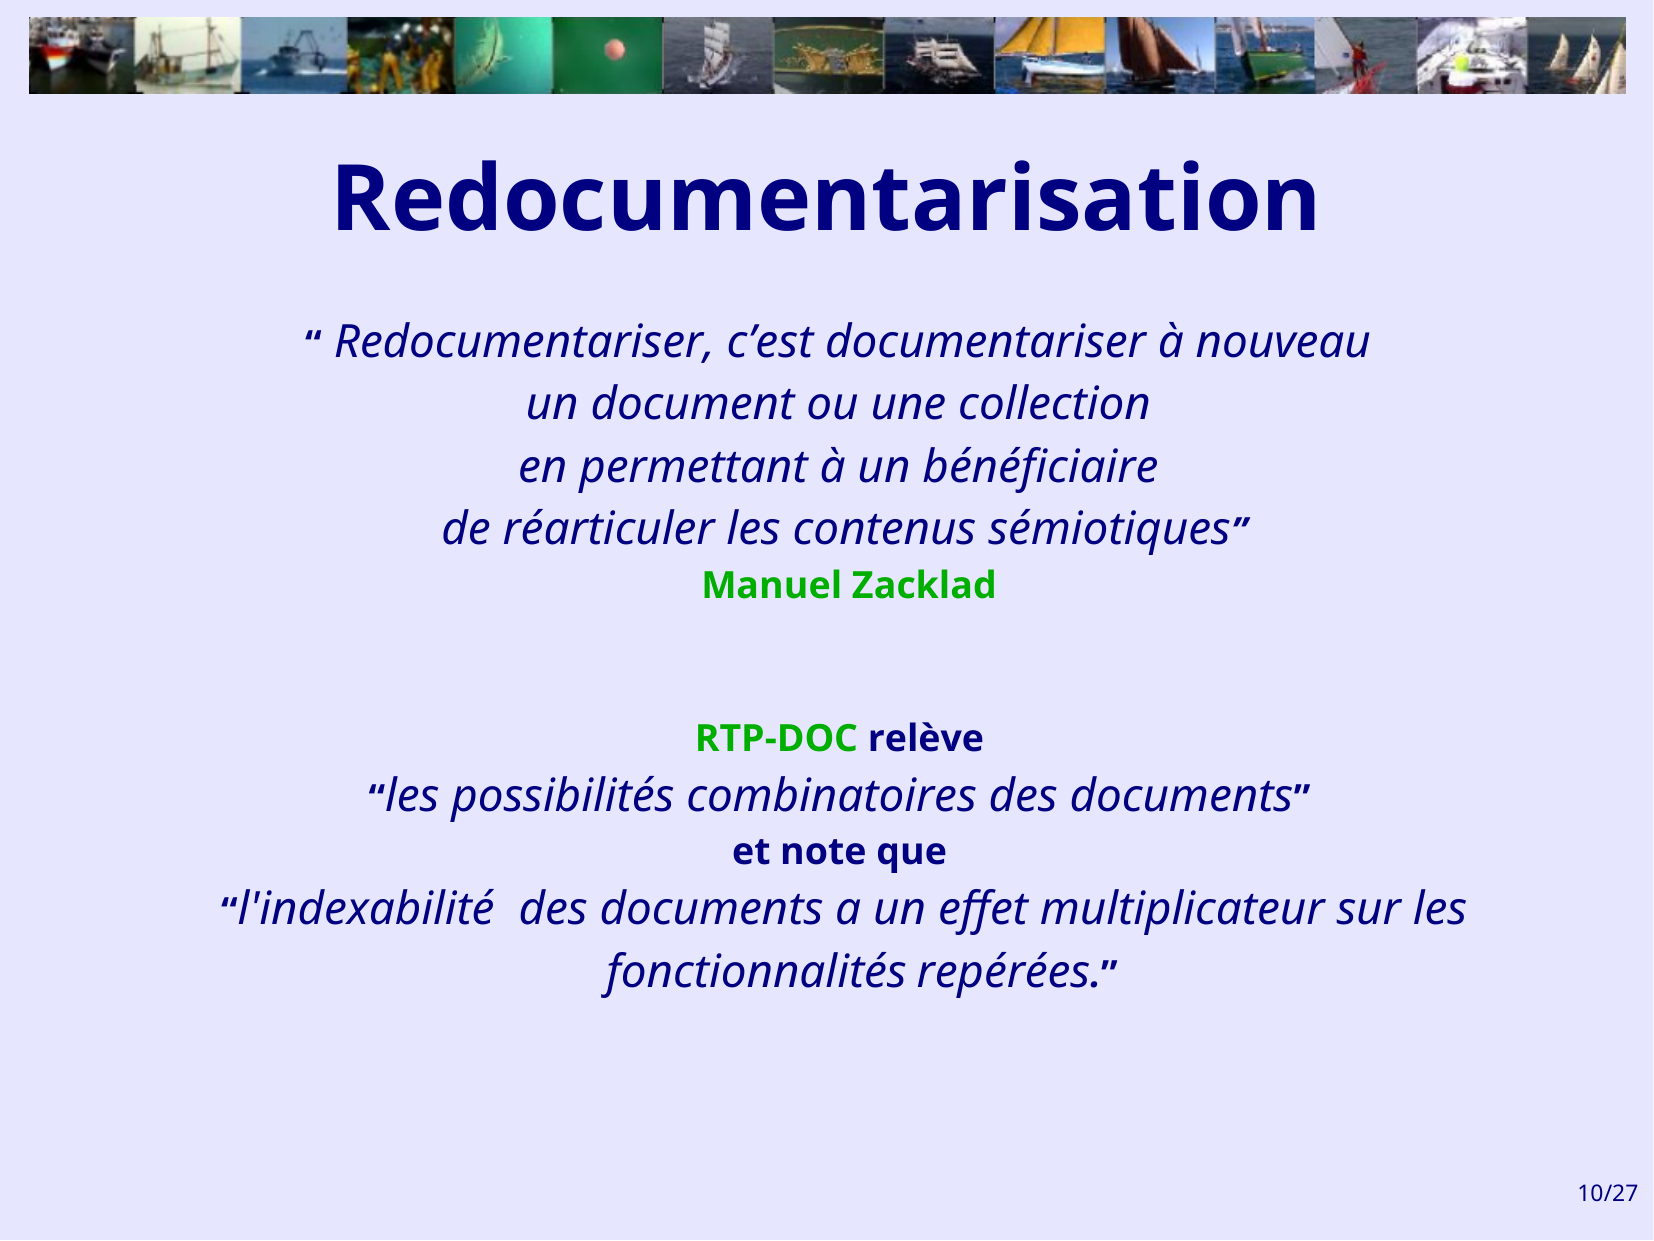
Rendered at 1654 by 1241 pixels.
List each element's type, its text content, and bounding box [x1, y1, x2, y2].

picture [29, 17, 1626, 94]
subtitle “ Redocumentariser, c’est documentariser à nouveau un document ou une collection en permettant à un bénéficiaire de réarticuler les contenus sémiotiques” Manuel Zacklad RTP-DOC relève “les possibilités combinatoires des documents” et note que “l'indexabilité des documents a un effet multiplicateur sur les fonctionnalités repérées.” [82, 282, 1571, 1214]
title Redocumentarisation [82, 108, 1571, 282]
